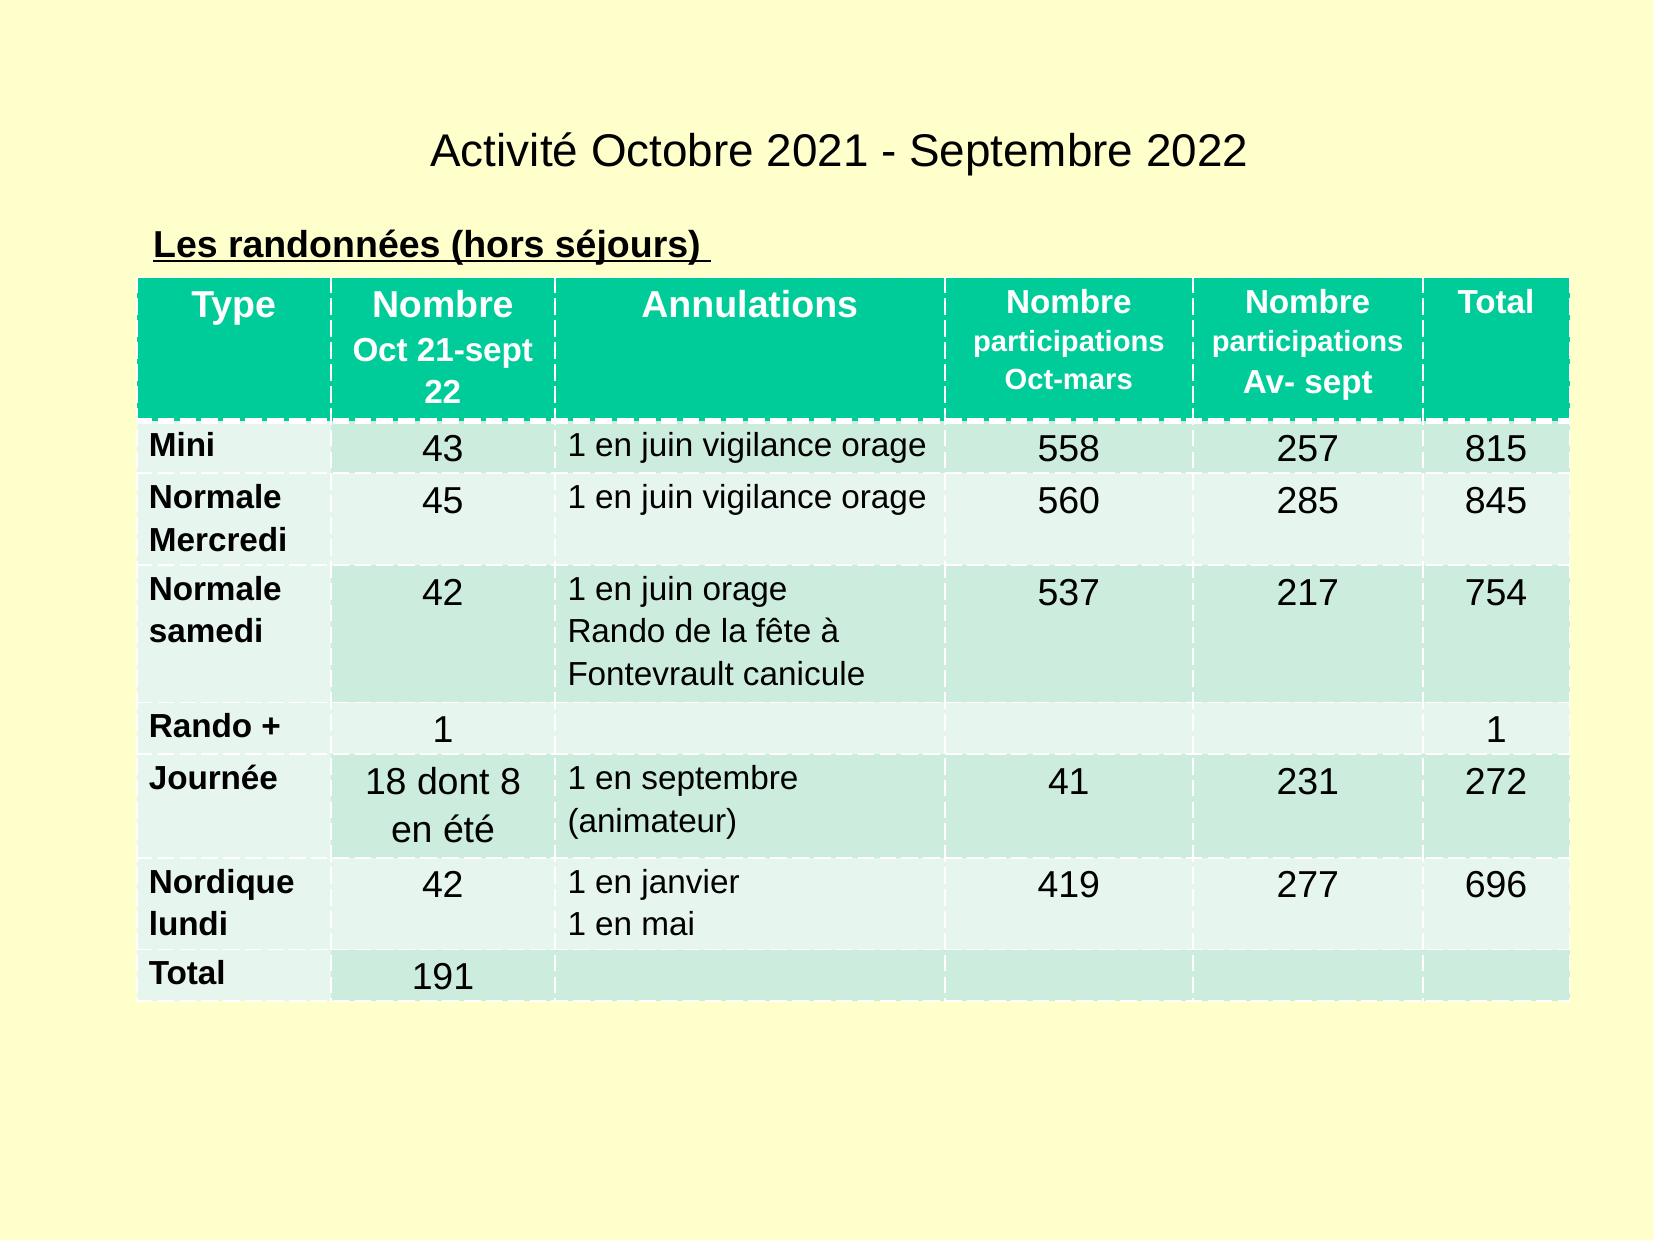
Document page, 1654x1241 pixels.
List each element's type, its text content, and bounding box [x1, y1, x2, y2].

table_header Type [137, 278, 331, 421]
table_cell [1193, 702, 1423, 754]
table_cell [1423, 950, 1570, 1001]
table_cell 754 [1423, 565, 1570, 702]
table_cell 1 en juin orage Rando de la fête à Fontevrault canicule [555, 565, 945, 702]
table_header Nombre participations Oct-mars [945, 278, 1193, 421]
text_box Les randonnées (hors séjours) [136, 171, 1517, 278]
table_cell 277 [1193, 858, 1423, 950]
table_cell 257 [1193, 421, 1423, 473]
title Activité Octobre 2021 - Septembre 2022 [136, 86, 1543, 217]
table_cell 1 [331, 702, 555, 754]
table_cell Normale samedi [137, 565, 331, 702]
table_header Total [1423, 278, 1570, 421]
table_cell [945, 950, 1193, 1001]
table_cell [1193, 950, 1423, 1001]
table_cell 42 [331, 565, 555, 702]
table_cell 537 [945, 565, 1193, 702]
table_cell 191 [331, 950, 555, 1001]
table_cell Total [137, 950, 331, 1001]
table_header Nombre Oct 21-sept 22 [331, 278, 555, 421]
table_cell [555, 702, 945, 754]
table_cell 815 [1423, 421, 1570, 473]
table_cell 419 [945, 858, 1193, 950]
table_cell 18 dont 8 en été [331, 754, 555, 858]
table_cell Mini [137, 421, 331, 473]
table_cell 845 [1423, 473, 1570, 565]
table_cell 43 [331, 421, 555, 473]
table_cell 45 [331, 473, 555, 565]
table_cell 41 [945, 754, 1193, 858]
table_cell Rando + [137, 702, 331, 754]
table_cell 217 [1193, 565, 1423, 702]
table_cell 272 [1423, 754, 1570, 858]
table_cell 1 en juin vigilance orage [555, 421, 945, 473]
table_cell 1 [1423, 702, 1570, 754]
table_cell 285 [1193, 473, 1423, 565]
table_header Nombre participations Av- sept [1193, 278, 1423, 421]
table_cell 1 en septembre (animateur) [555, 754, 945, 858]
table_cell Nordique lundi [137, 858, 331, 950]
table_cell Normale Mercredi [137, 473, 331, 565]
table_cell 1 en juin vigilance orage [555, 473, 945, 565]
table_cell 42 [331, 858, 555, 950]
table_cell [945, 702, 1193, 754]
table_cell 1 en janvier 1 en mai [555, 858, 945, 950]
table_cell 560 [945, 473, 1193, 565]
table_cell Journée [137, 754, 331, 858]
table_cell 696 [1423, 858, 1570, 950]
table_cell [555, 950, 945, 1001]
table_cell 558 [945, 421, 1193, 473]
table_cell 231 [1193, 754, 1423, 858]
table_header Annulations [555, 278, 945, 421]
